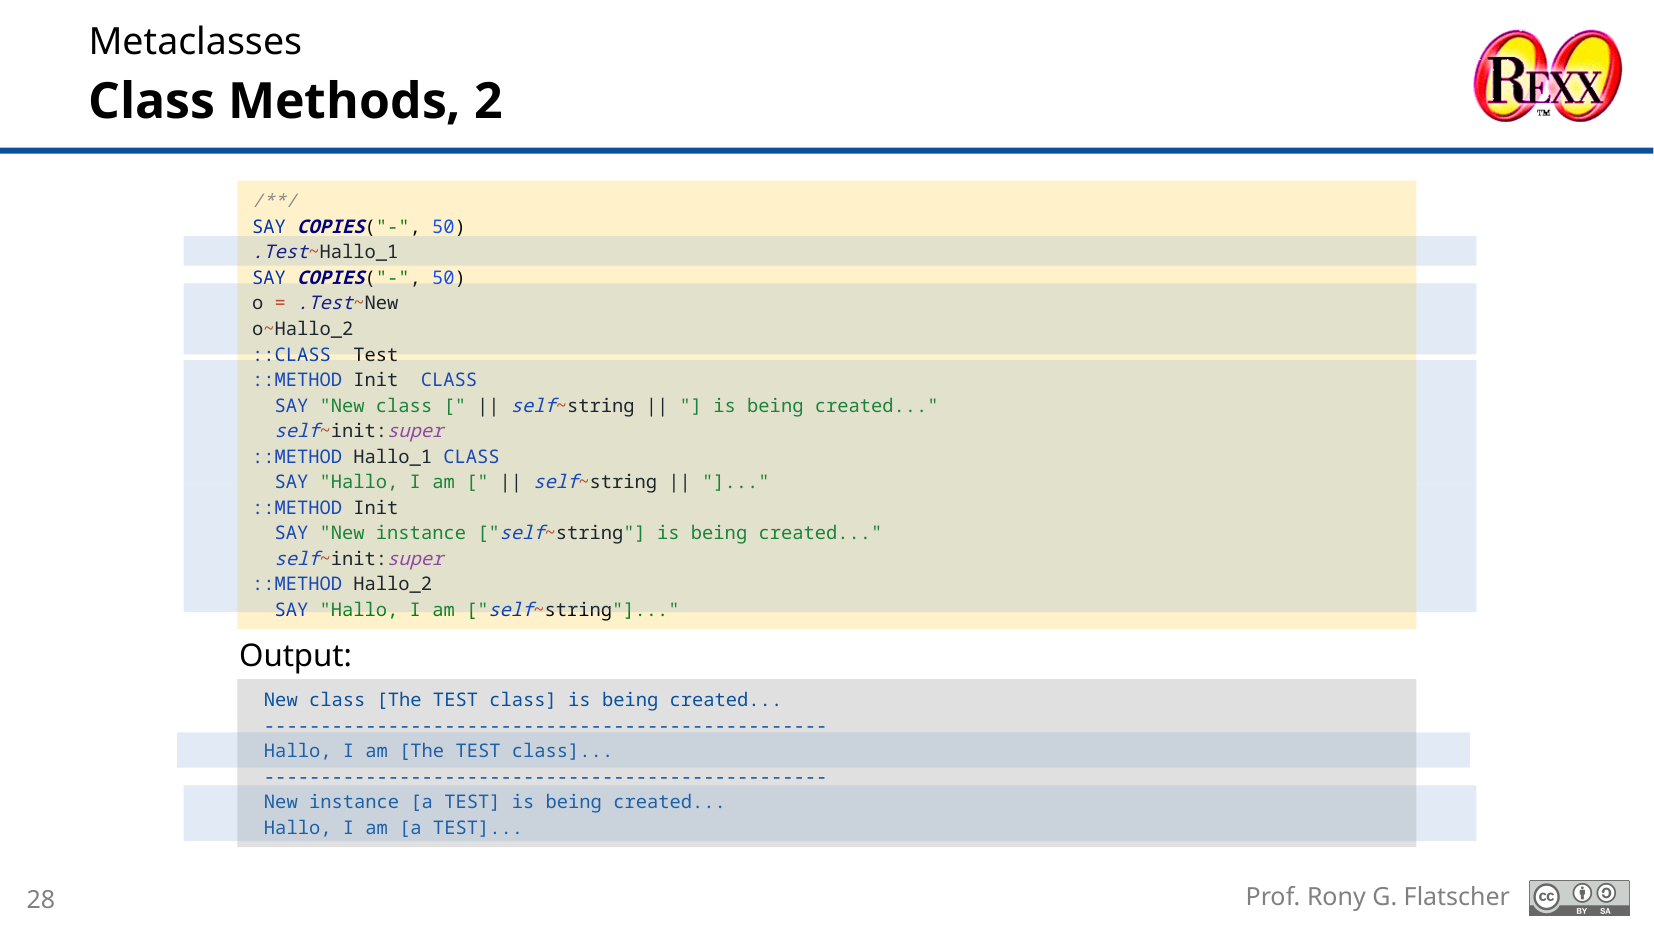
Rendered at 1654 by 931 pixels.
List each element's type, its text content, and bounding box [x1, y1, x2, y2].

text_box [183, 785, 1477, 842]
text_box [177, 732, 1471, 768]
text_box /**/ SAY COPIES("-", 50) .Test~Hallo_1 SAY COPIES("-", 50) o = .Test~New o~Hallo_2 ::CLASS Test ::METHOD Init CLASS SAY "New class [" || self~string || "] is being created..." self~init:super ::METHOD Hallo_1 CLASS SAY "Hallo, I am [" || self~string || "]..." ::METHOD Init SAY "New instance ["self~string"] is being created..." self~init:super ::METHOD Hallo_2 SAY "Hallo, I am ["self~string"]..." [237, 266, 1417, 283]
text_box New class [The TEST class] is being created... -------------------------------------------------- Hallo, I am [The TEST class]... -------------------------------------------------- New instance [a TEST] is being created... Hallo, I am [a TEST]... [237, 679, 1417, 732]
text_box [183, 283, 1477, 355]
text_box [183, 360, 1477, 613]
text_box New class [The TEST class] is being created... -------------------------------------------------- Hallo, I am [The TEST class]... -------------------------------------------------- New instance [a TEST] is being created... Hallo, I am [a TEST]... [237, 768, 1417, 785]
text_box /**/ SAY COPIES("-", 50) .Test~Hallo_1 SAY COPIES("-", 50) o = .Test~New o~Hallo_2 ::CLASS Test ::METHOD Init CLASS SAY "New class [" || self~string || "] is being created..." self~init:super ::METHOD Hallo_1 CLASS SAY "Hallo, I am [" || self~string || "]..." ::METHOD Init SAY "New instance ["self~string"] is being created..." self~init:super ::METHOD Hallo_2 SAY "Hallo, I am ["self~string"]..." [237, 180, 1417, 236]
title Metaclasses Class Methods, 2 [29, 0, 1654, 148]
text_box Output: [224, 626, 390, 682]
text_box [183, 236, 1477, 266]
